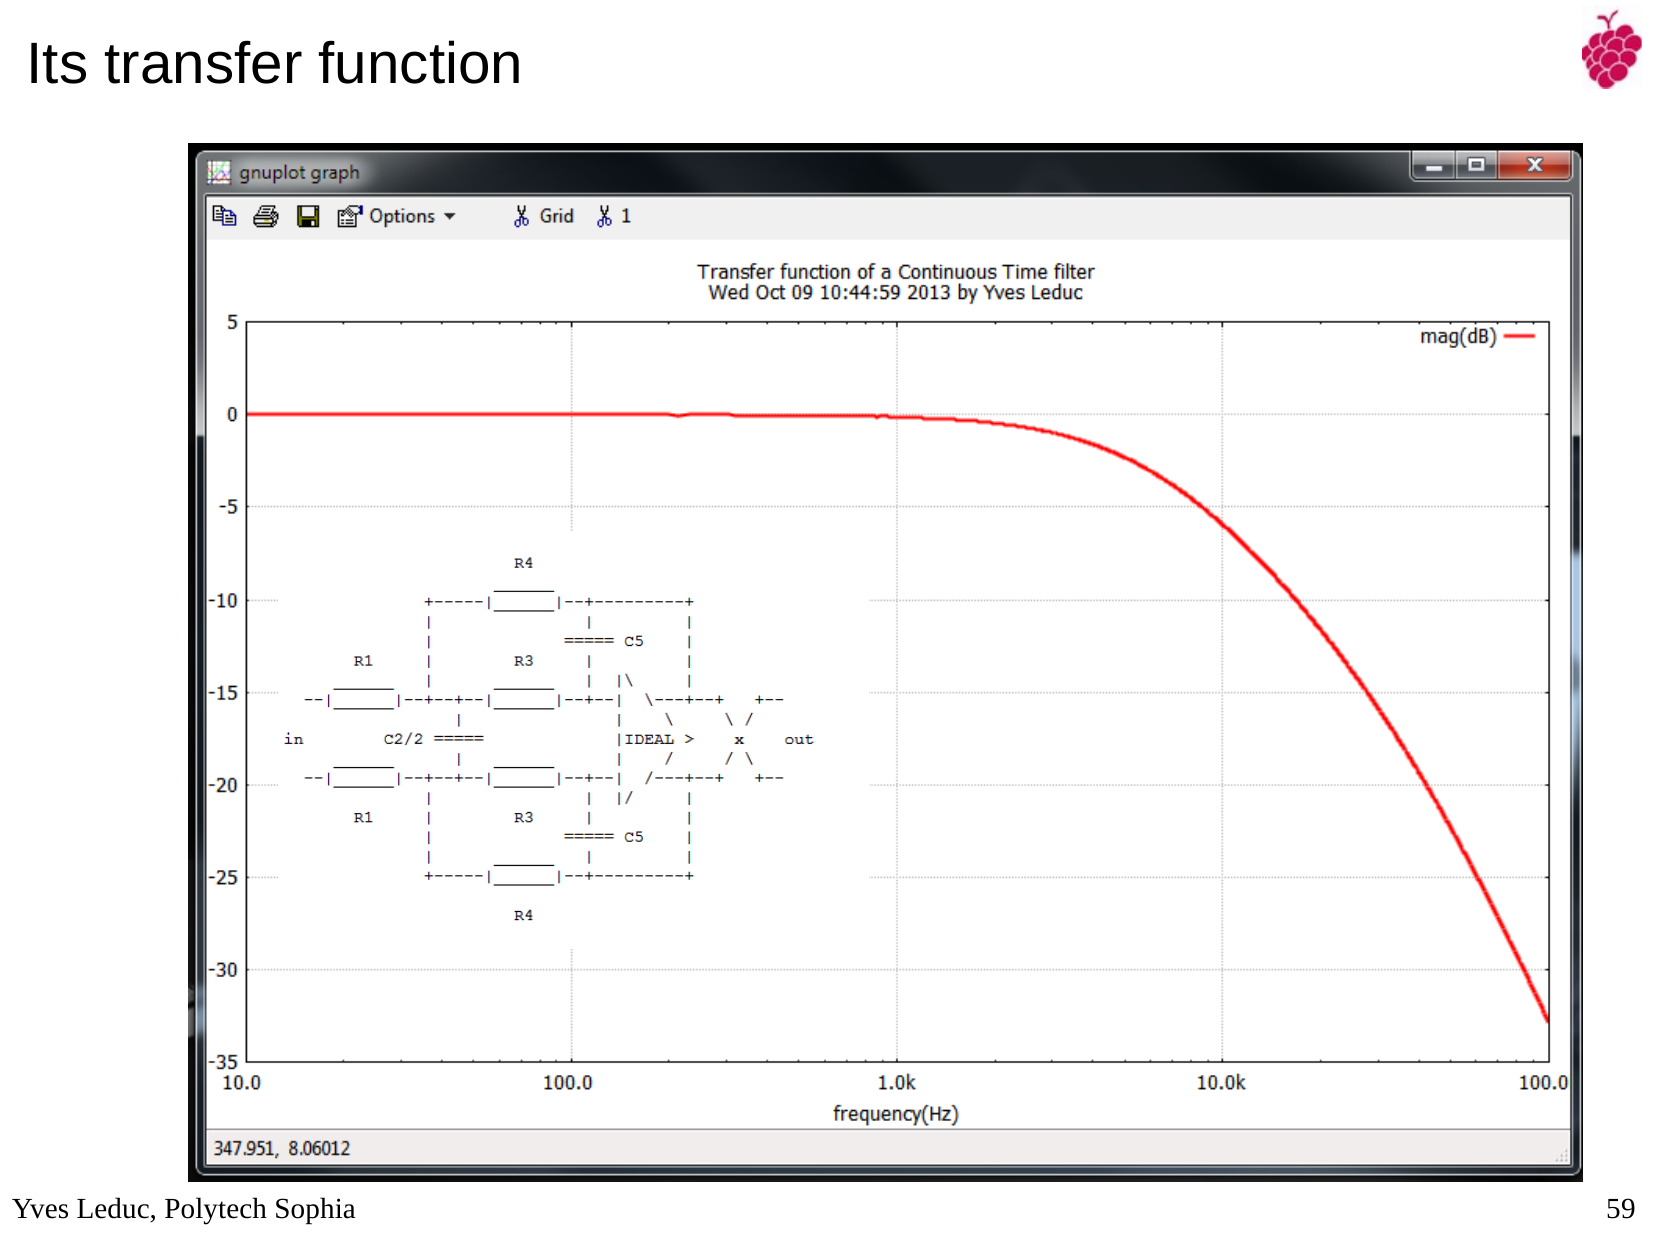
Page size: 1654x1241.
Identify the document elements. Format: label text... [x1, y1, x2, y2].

text_box Its transfer function [11, 23, 706, 104]
picture [188, 143, 1583, 1182]
picture [1582, 5, 1642, 89]
